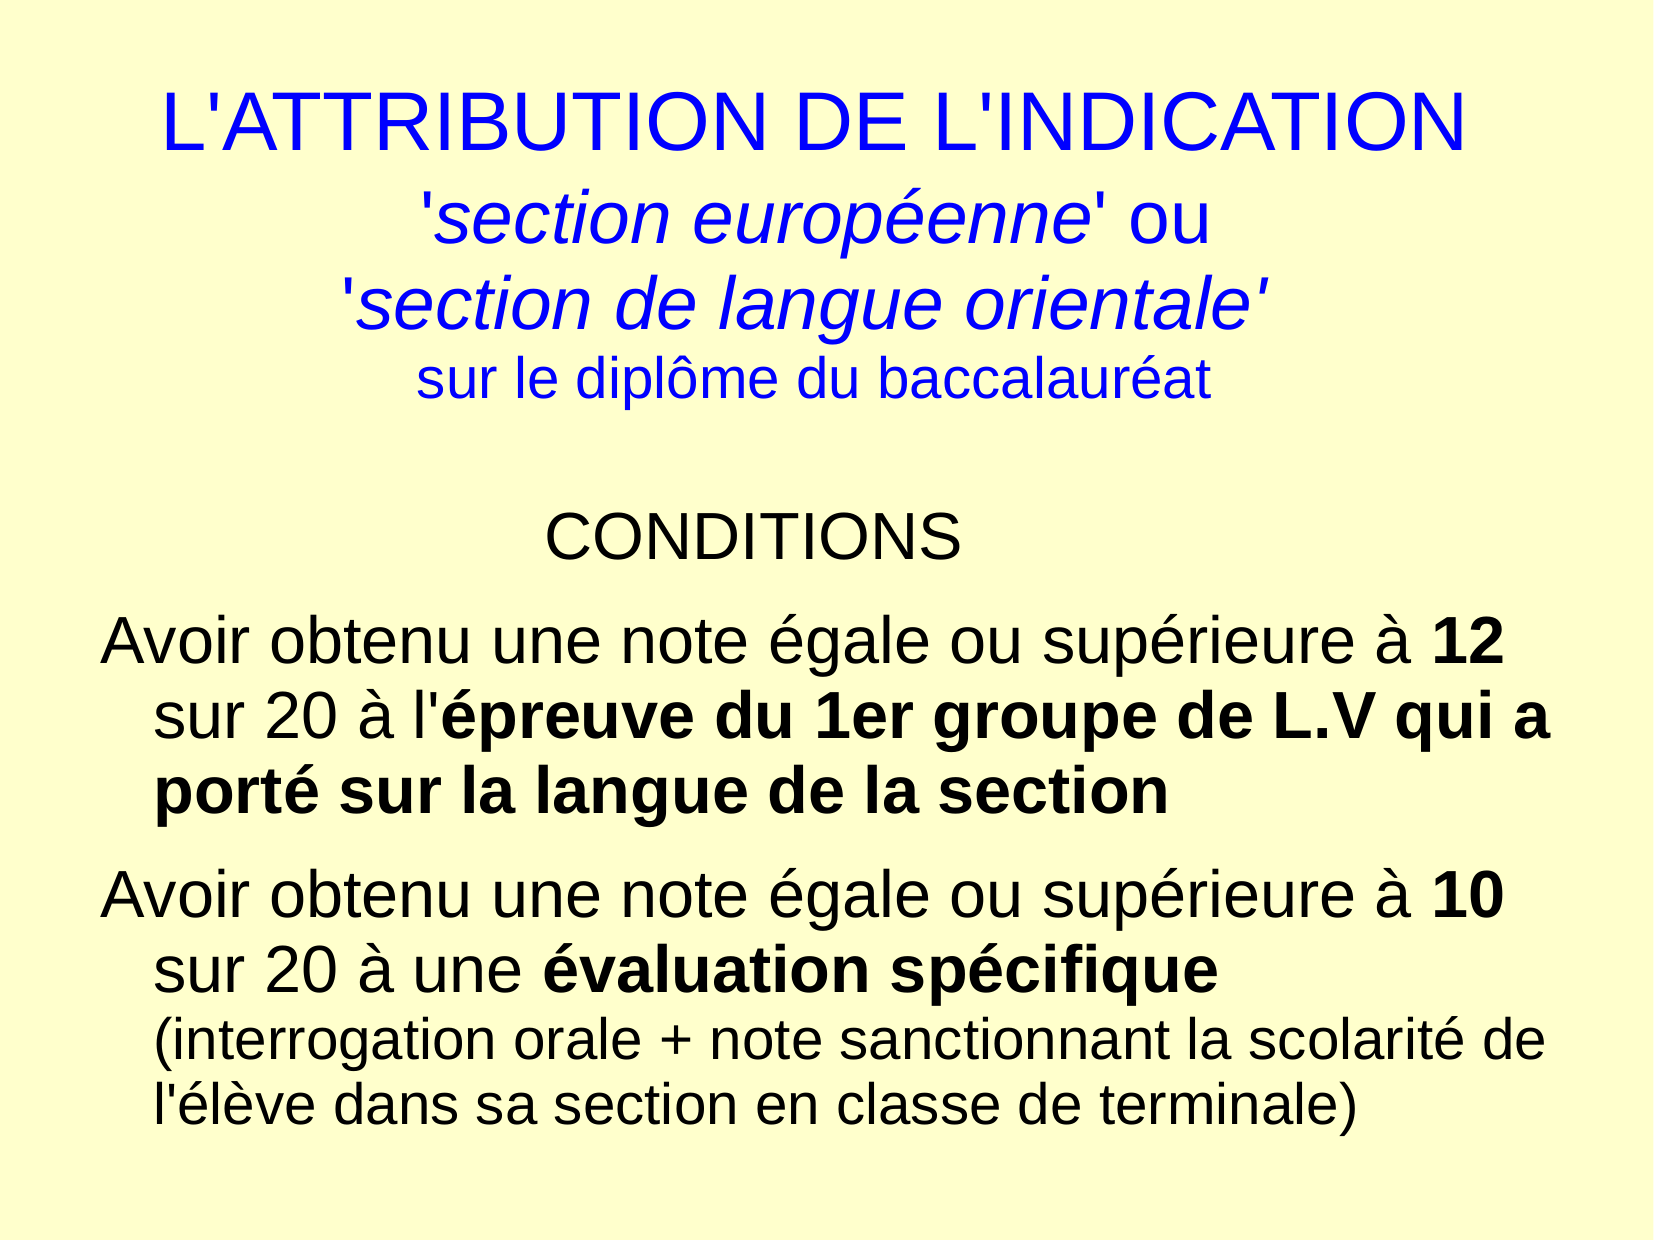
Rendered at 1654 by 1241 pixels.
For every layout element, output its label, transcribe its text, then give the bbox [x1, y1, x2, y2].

list CONDITIONS Avoir obtenu une note égale ou supérieure à 12 sur 20 à l'épreuve du 1er groupe de L.V qui a porté sur la langue de la section Avoir obtenu une note égale ou supérieure à 10 sur 20 à une évaluation spécifique (interrogation orale + note sanctionnant la scolarité de l'élève dans sa section en classe de terminale) [82, 290, 1571, 1137]
title L'ATTRIBUTION DE L'INDICATION 'section européenne' ou 'section de langue orientale' sur le diplôme du baccalauréat [59, 0, 1571, 473]
